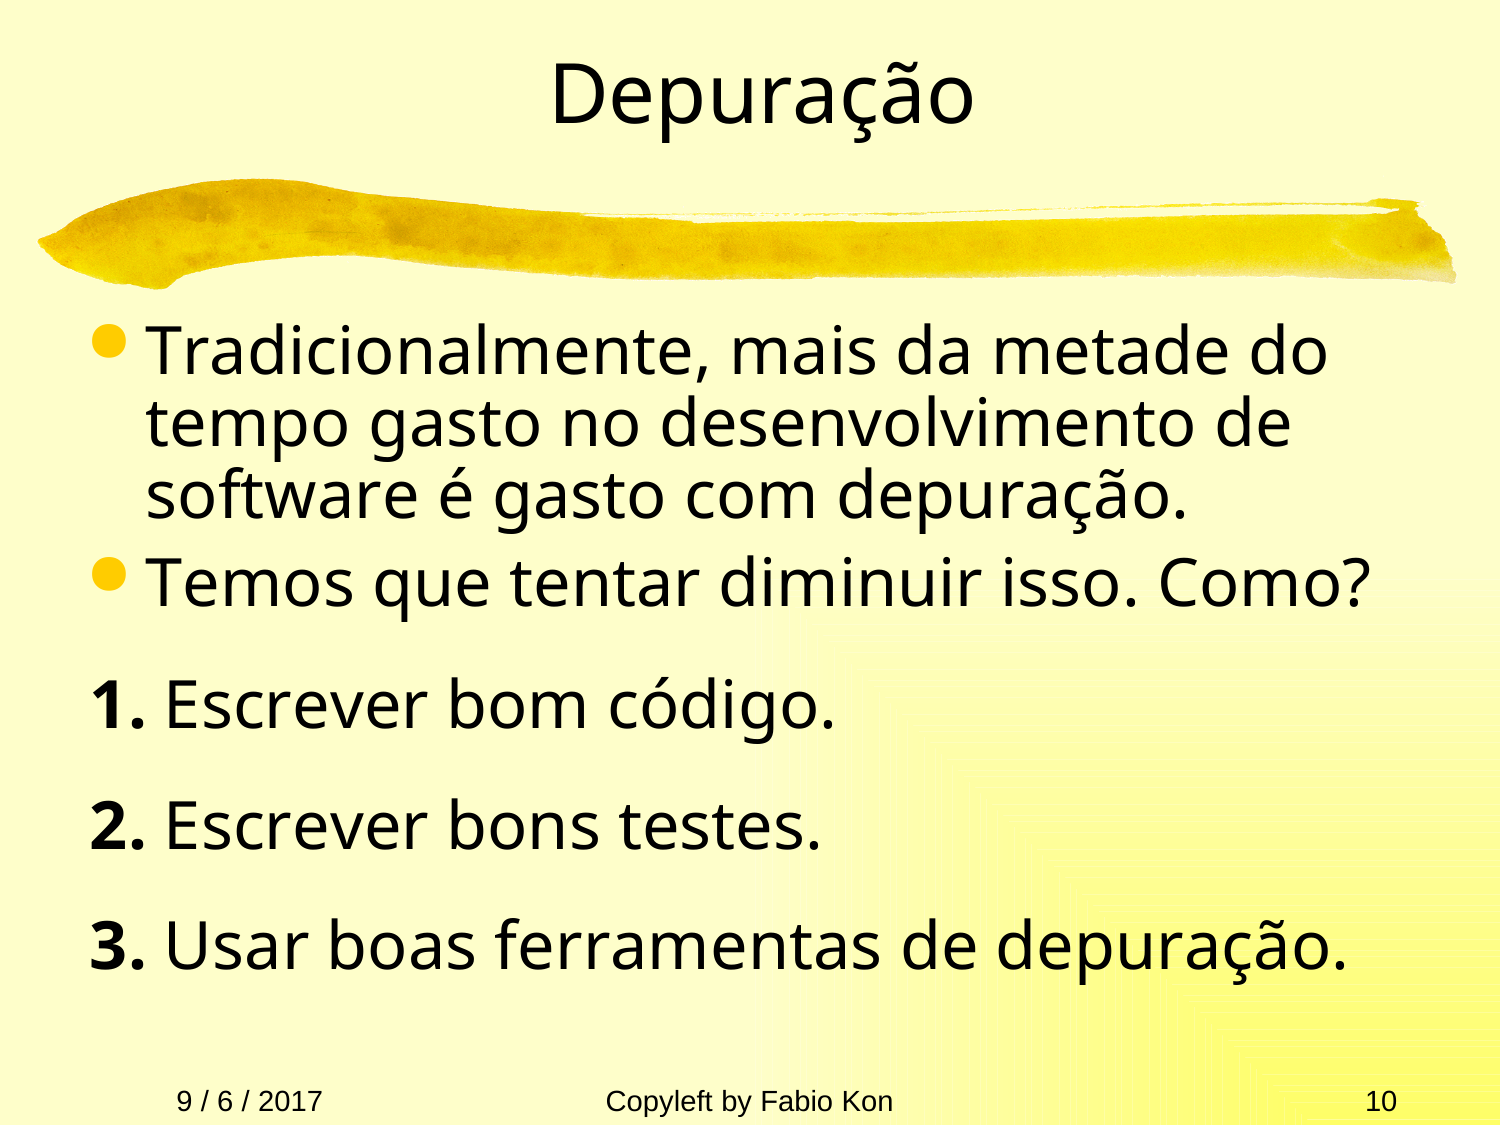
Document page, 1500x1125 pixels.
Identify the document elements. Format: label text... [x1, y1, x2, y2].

picture [24, 174, 1463, 297]
list Tradicionalmente, mais da metade do tempo gasto no desenvolvimento de software é gasto com depuração. Temos que tentar diminuir isso. Como? 1. Escrever bom código. 2. Escrever bons testes. 3. Usar boas ferramentas de depuração. [74, 309, 1417, 999]
title Depuração [125, 12, 1401, 148]
